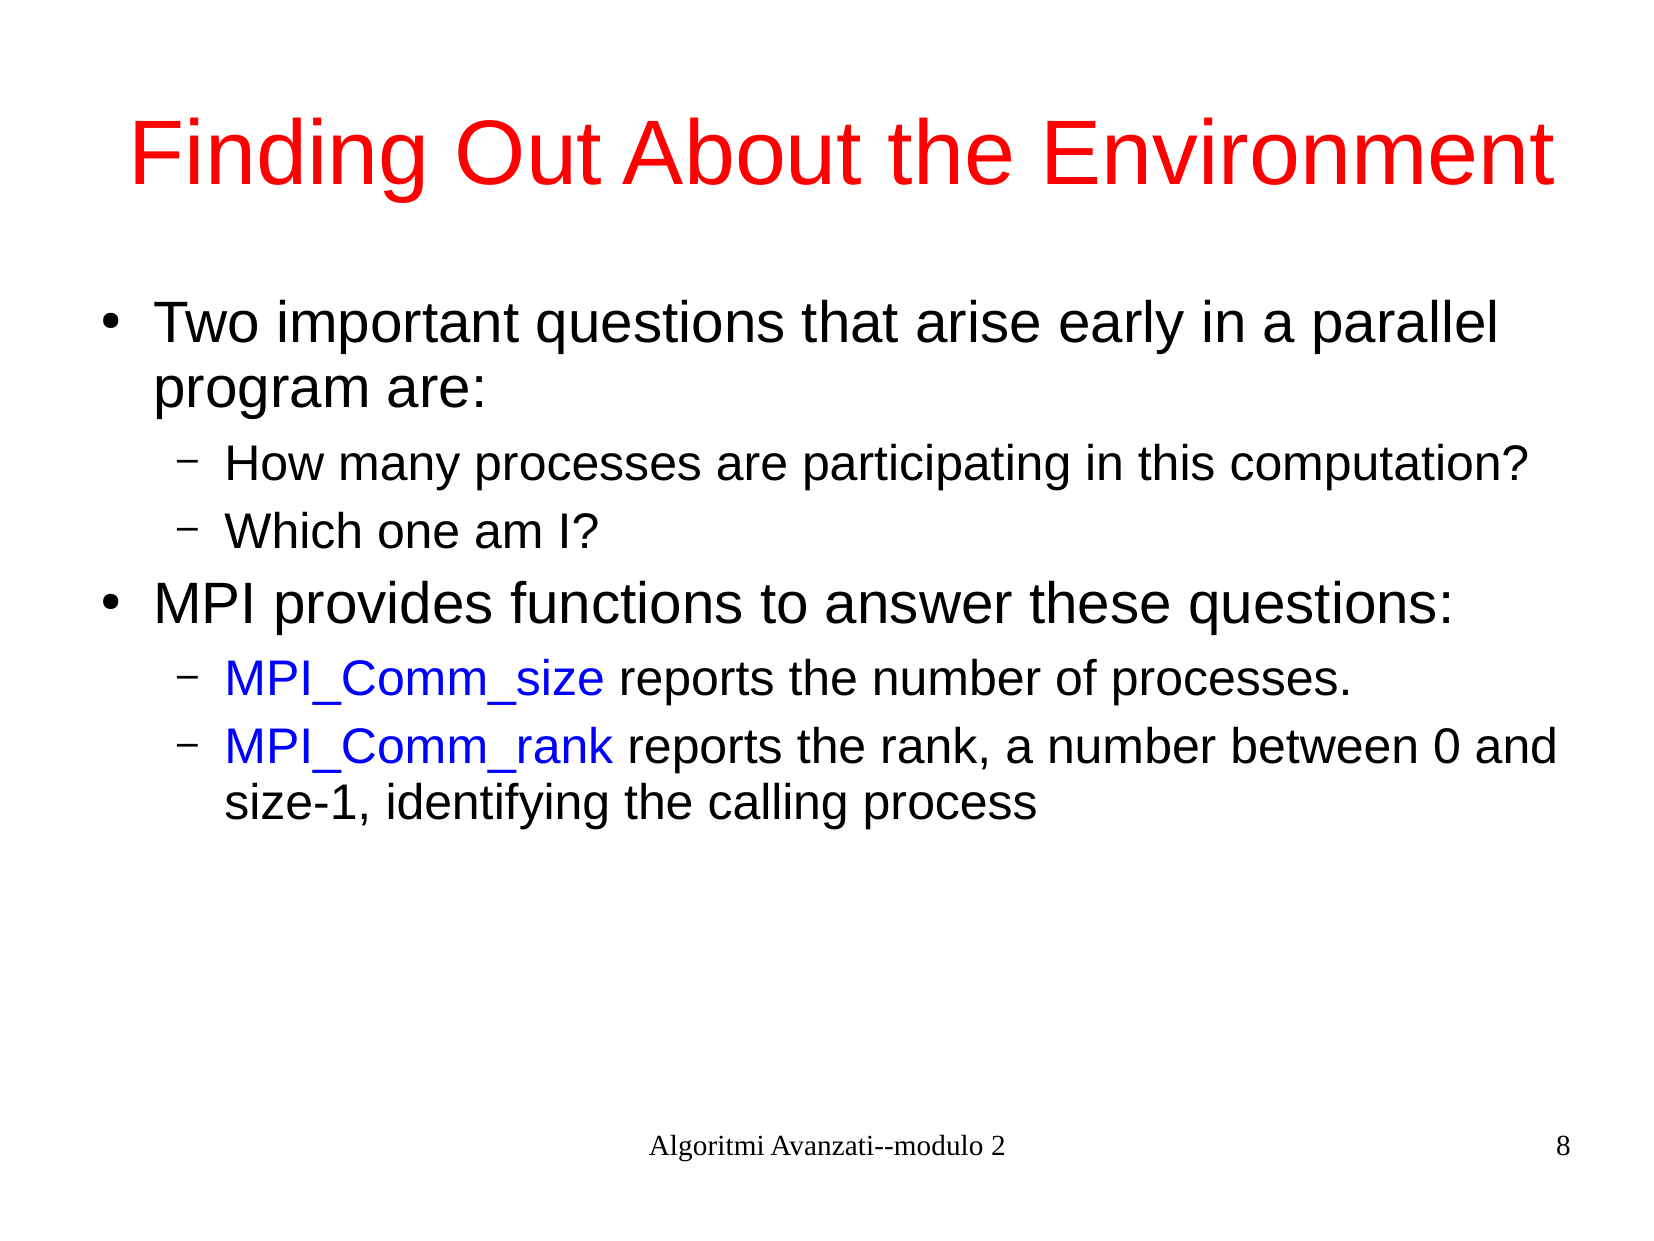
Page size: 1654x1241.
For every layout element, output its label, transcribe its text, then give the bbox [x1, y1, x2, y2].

list Two important questions that arise early in a parallel program are: How many processes are participating in this computation? Which one am I? MPI provides functions to answer these questions: MPI_Comm_size reports the number of processes. MPI_Comm_rank reports the rank, a number between 0 and size-1, identifying the calling process [82, 290, 1571, 1109]
title Finding Out About the Environment [82, 49, 1571, 257]
